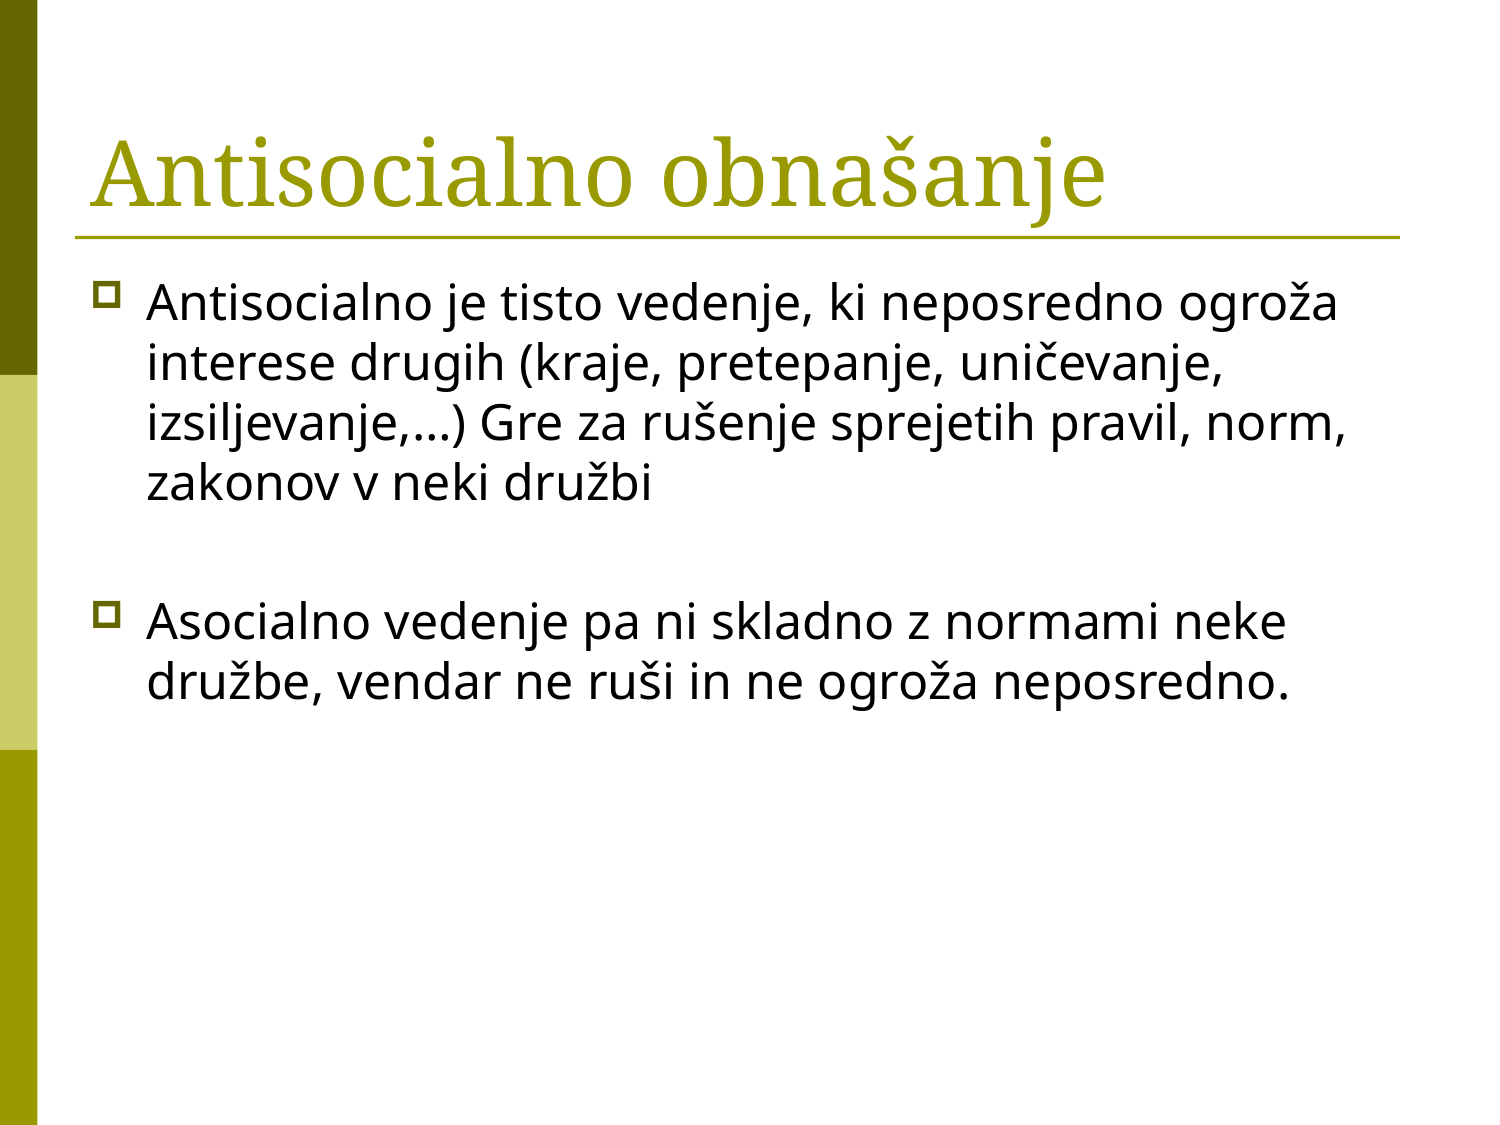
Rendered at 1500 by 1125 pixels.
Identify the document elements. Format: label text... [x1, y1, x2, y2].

list Antisocialno je tisto vedenje, ki neposredno ogroža interese drugih (kraje, pretepanje, uničevanje, izsiljevanje,…) Gre za rušenje sprejetih pravil, norm, zakonov v neki družbi Asocialno vedenje pa ni skladno z normami neke družbe, vendar ne ruši in ne ogroža neposredno. [75, 262, 1425, 1006]
title Antisocialno obnašanje [75, 45, 1425, 233]
